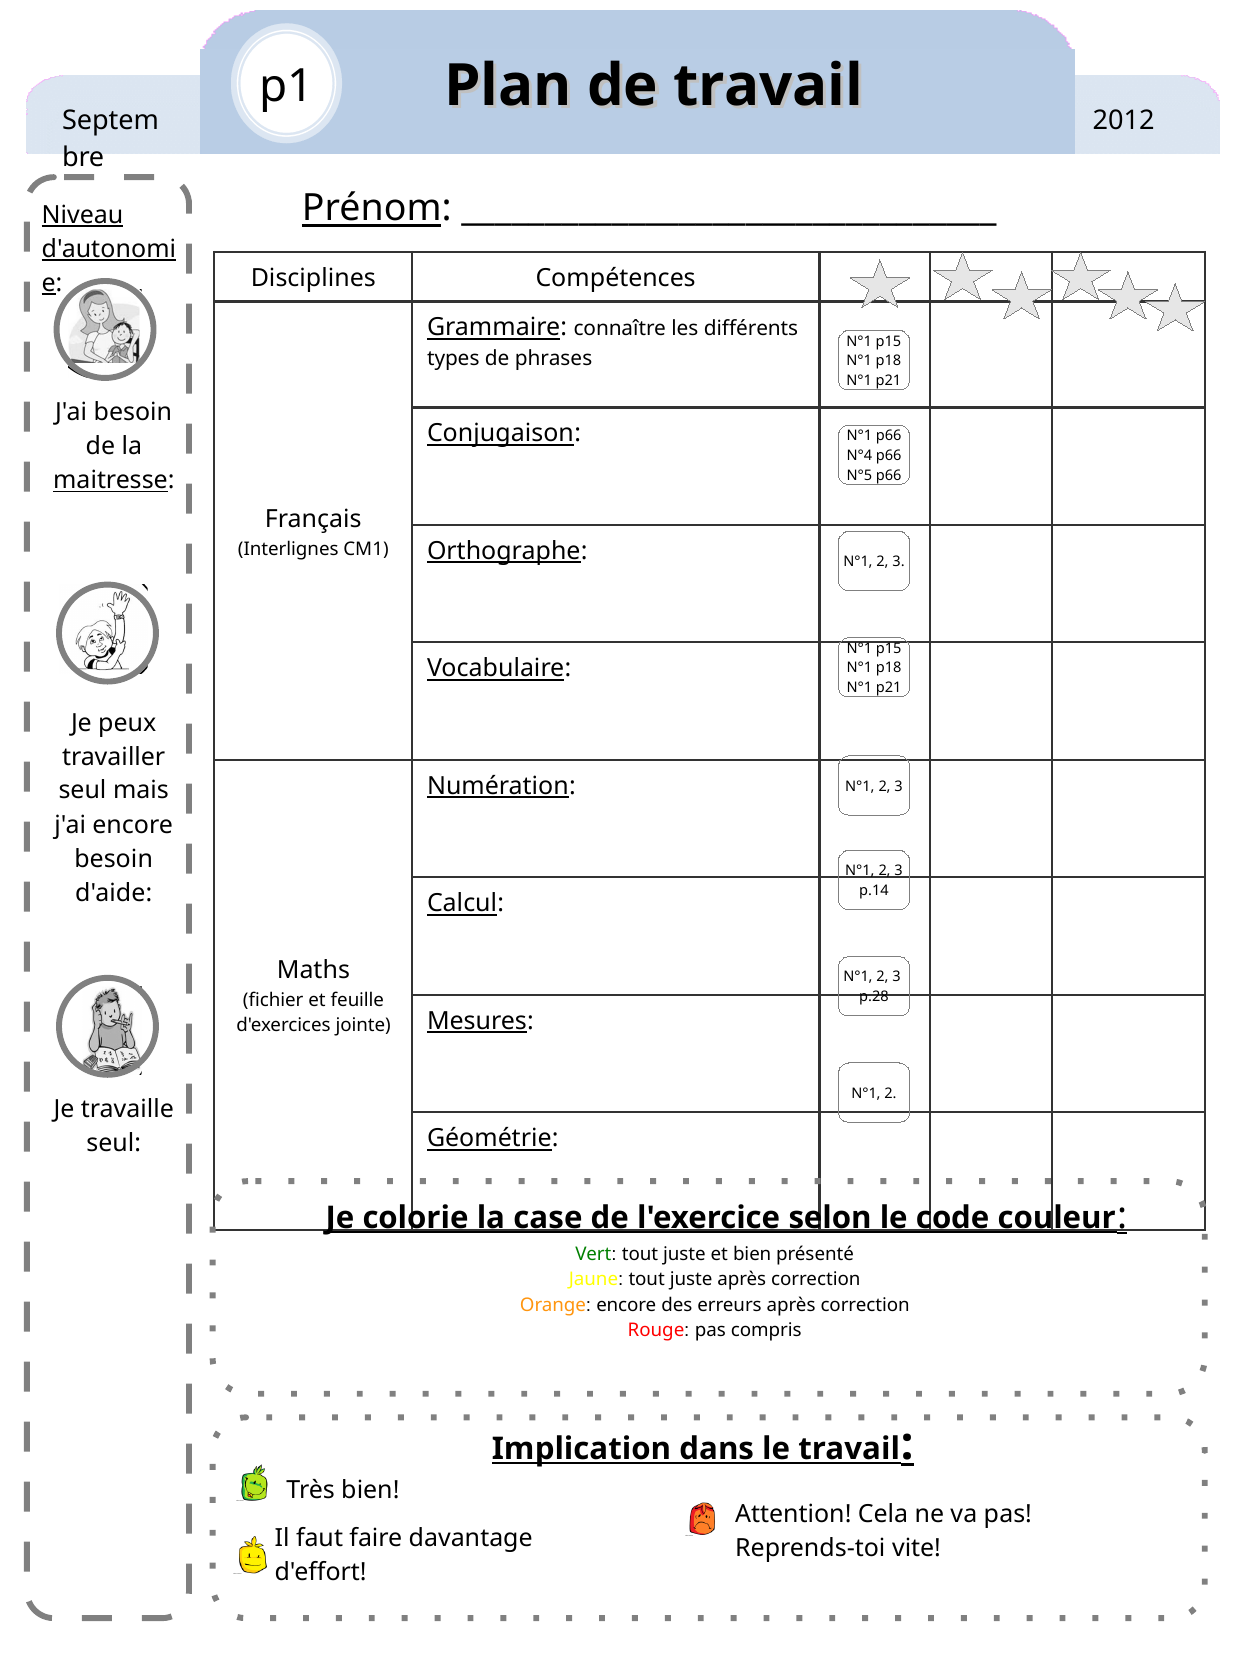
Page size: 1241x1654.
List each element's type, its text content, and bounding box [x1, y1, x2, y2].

table_cell [931, 996, 1051, 1111]
text_box Attention! Cela ne va pas! Reprends-toi vite! [720, 1488, 1123, 1563]
table_cell [821, 409, 929, 524]
text_box Plan de travail [401, 35, 922, 142]
table_cell [821, 761, 929, 876]
table_cell [821, 1113, 929, 1181]
text_box [1051, 252, 1111, 300]
text_box [850, 259, 910, 308]
text_box Il faut faire davantage d'effort! [259, 1511, 638, 1587]
text_box Je colorie la case de l'exercice selon le code couleur: [236, 1181, 1217, 1249]
table_header [964, 253, 1051, 300]
table_cell [821, 303, 929, 406]
text_box N°1, 2, 3 p.14 [838, 850, 910, 910]
table_header [821, 253, 929, 300]
table_header [1037, 291, 1051, 300]
table_header Compétences [413, 253, 818, 300]
text_box [1145, 283, 1205, 331]
text_box Prénom: ________________________________ [200, 173, 1099, 237]
table_cell [1053, 303, 1204, 406]
picture [140, 666, 148, 674]
text_box N°1 p15 N°1 p18 N°1 p21 [838, 330, 910, 390]
table_cell [931, 409, 1051, 524]
table_cell [1053, 878, 1204, 994]
picture [59, 653, 75, 674]
table_cell [931, 526, 1051, 641]
text_box N°1 p15 N°1 p18 N°1 p21 [838, 637, 910, 697]
table_cell [821, 878, 929, 994]
text_box Vert: tout juste et bien présenté Jaune: tout juste après correction Orange: encore des erreurs après correction Rouge: pas compris [307, 1232, 1123, 1375]
text_box [933, 252, 993, 300]
table_cell Orthographe: [413, 526, 818, 641]
picture [685, 1499, 720, 1536]
table_cell [1053, 643, 1204, 759]
table_header [1064, 289, 1098, 300]
text_box [992, 271, 1052, 319]
table_cell Mesures: [413, 996, 818, 1111]
table_cell [931, 761, 1051, 876]
table_cell [1053, 526, 1204, 641]
picture [233, 1535, 259, 1574]
text_box N°1, 2, 3 p.28 [838, 956, 910, 1016]
table_header [931, 253, 961, 300]
text_box N°1 p66 N°4 p66 N°5 p66 [838, 425, 910, 485]
picture [26, 10, 1220, 154]
text_box N°1, 2, 3. [838, 531, 910, 591]
table_cell [931, 643, 1051, 759]
picture [62, 588, 148, 674]
table_cell [821, 643, 929, 759]
table_cell Vocabulaire: [413, 643, 818, 759]
table_cell Géométrie: [413, 1113, 818, 1181]
table_cell Français (Interlignes CM1) [215, 303, 411, 759]
table_cell [1053, 1113, 1204, 1181]
text_box 2012 [1077, 93, 1220, 154]
picture [59, 584, 89, 613]
table_cell Numération: [413, 761, 818, 876]
table_header [1082, 253, 1204, 300]
picture [82, 986, 142, 1071]
picture [236, 1464, 271, 1501]
picture [68, 289, 142, 374]
table_cell [821, 526, 929, 641]
text_box N°1, 2, 3 [838, 755, 910, 816]
table_cell Conjugaison: [413, 409, 818, 524]
table_cell [1053, 409, 1204, 524]
text_box N°1, 2. [838, 1062, 910, 1123]
text_box J'ai besoin de la maitresse: [26, 386, 201, 491]
table_cell Grammaire: connaître les différents types de phrases [413, 303, 818, 406]
picture [68, 367, 85, 378]
table_cell [1053, 761, 1204, 876]
picture [126, 584, 148, 600]
text_box Je peux travailler seul mais j'ai encore besoin d'aide: [26, 696, 201, 891]
table_cell [931, 303, 1051, 406]
text_box Septembre [47, 93, 189, 154]
picture [125, 367, 142, 378]
table_header [1053, 272, 1068, 300]
picture [127, 1066, 142, 1075]
text_box Très bien! [271, 1464, 485, 1510]
table_cell [931, 1113, 1051, 1181]
table_cell [931, 878, 1051, 994]
text_box Je travaille seul: [26, 1083, 201, 1158]
table_cell Calcul: [413, 878, 818, 994]
table_header [1053, 253, 1079, 270]
table_cell Maths (fichier et feuille d'exercices jointe) [215, 761, 411, 1229]
table_cell [821, 996, 929, 1111]
table_cell [1053, 996, 1204, 1111]
table_header Disciplines [215, 253, 411, 300]
text_box Implication dans le travail: [271, 1403, 1134, 1477]
text_box Niveau d'autonomie: [26, 188, 201, 264]
table_header [946, 289, 980, 300]
text_box [1098, 271, 1158, 319]
